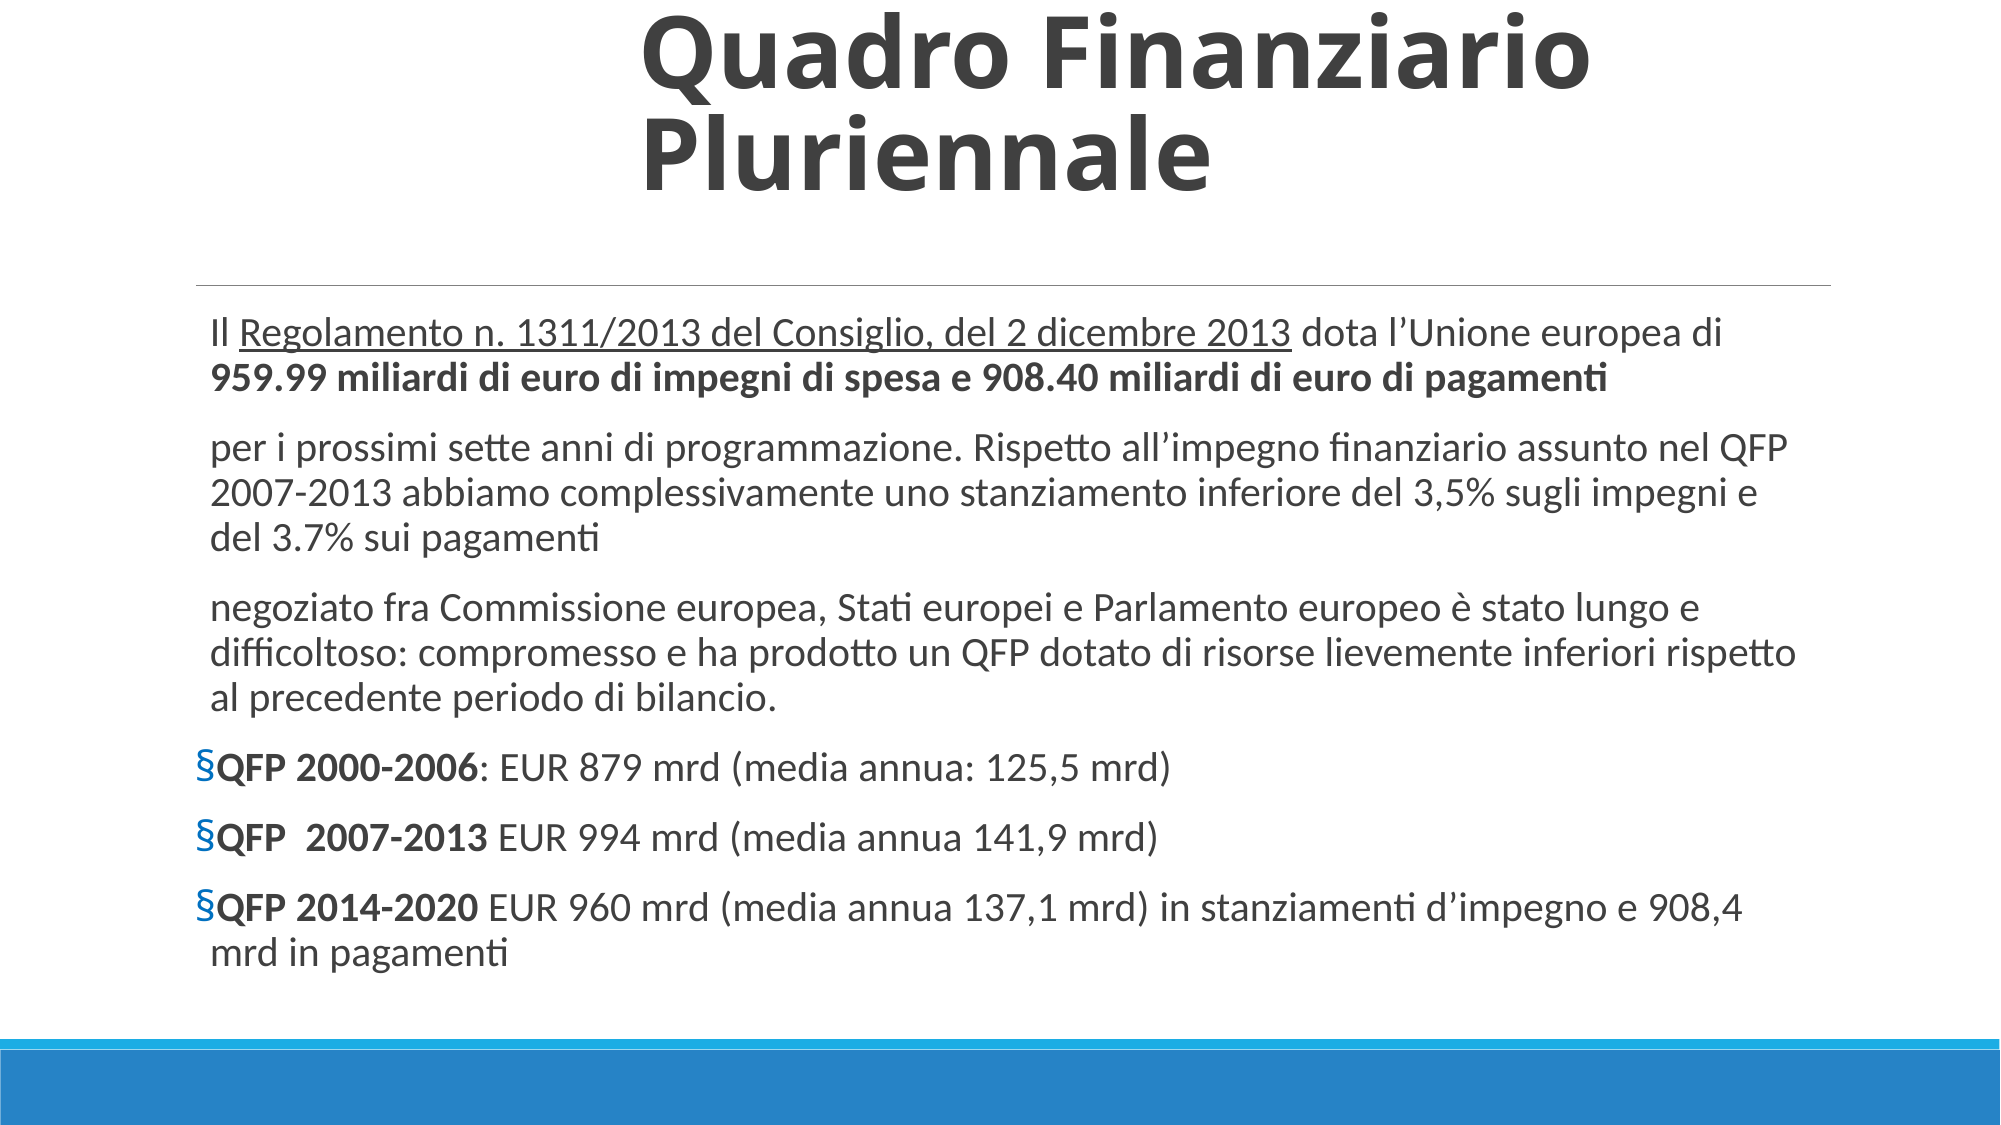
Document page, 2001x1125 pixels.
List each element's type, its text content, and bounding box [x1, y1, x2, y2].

list Il Regolamento n. 1311/2013 del Consiglio, del 2 dicembre 2013 dota l’Unione europea di 959.99 miliardi di euro di impegni di spesa e 908.40 miliardi di euro di pagamenti per i prossimi sette anni di programmazione. Rispetto all’impegno finanziario assunto nel QFP 2007-2013 abbiamo complessivamente uno stanziamento inferiore del 3,5% sugli impegni e del 3.7% sui pagamenti negoziato fra Commissione europea, Stati europei e Parlamento europeo è stato lungo e difficoltoso: compromesso e ha prodotto un QFP dotato di risorse lievemente inferiori rispetto al precedente periodo di bilancio. QFP 2000-2006: EUR 879 mrd (media annua: 125,5 mrd) QFP 2007-2013 EUR 994 mrd (media annua 141,9 mrd) QFP 2014-2020 EUR 960 mrd (media annua 137,1 mrd) in stanziamenti d’impegno e 908,4 mrd in pagamenti [180, 302, 1830, 963]
title Quadro Finanziario Pluriennale [623, 0, 1957, 238]
